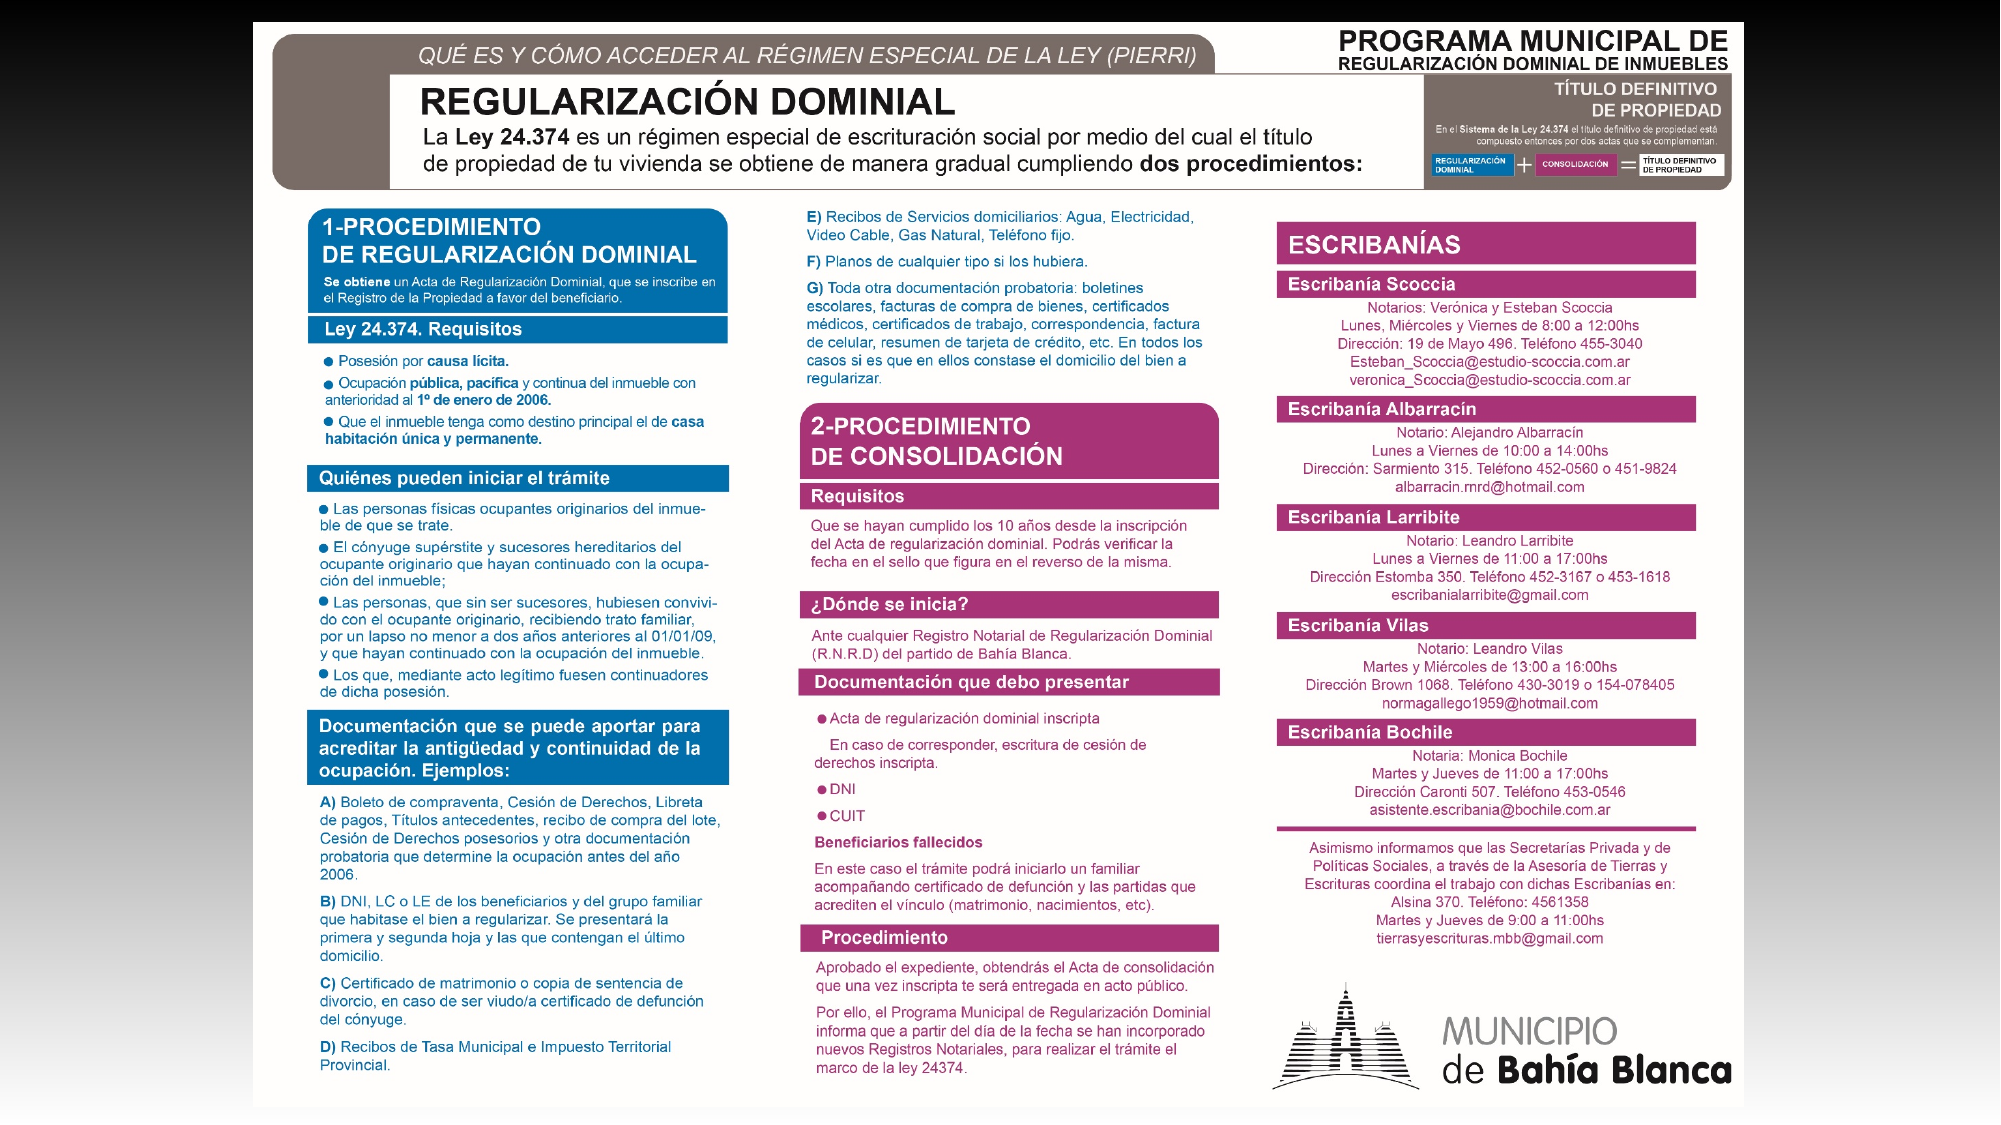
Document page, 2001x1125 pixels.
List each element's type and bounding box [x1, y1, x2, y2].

picture [253, 22, 1744, 1107]
